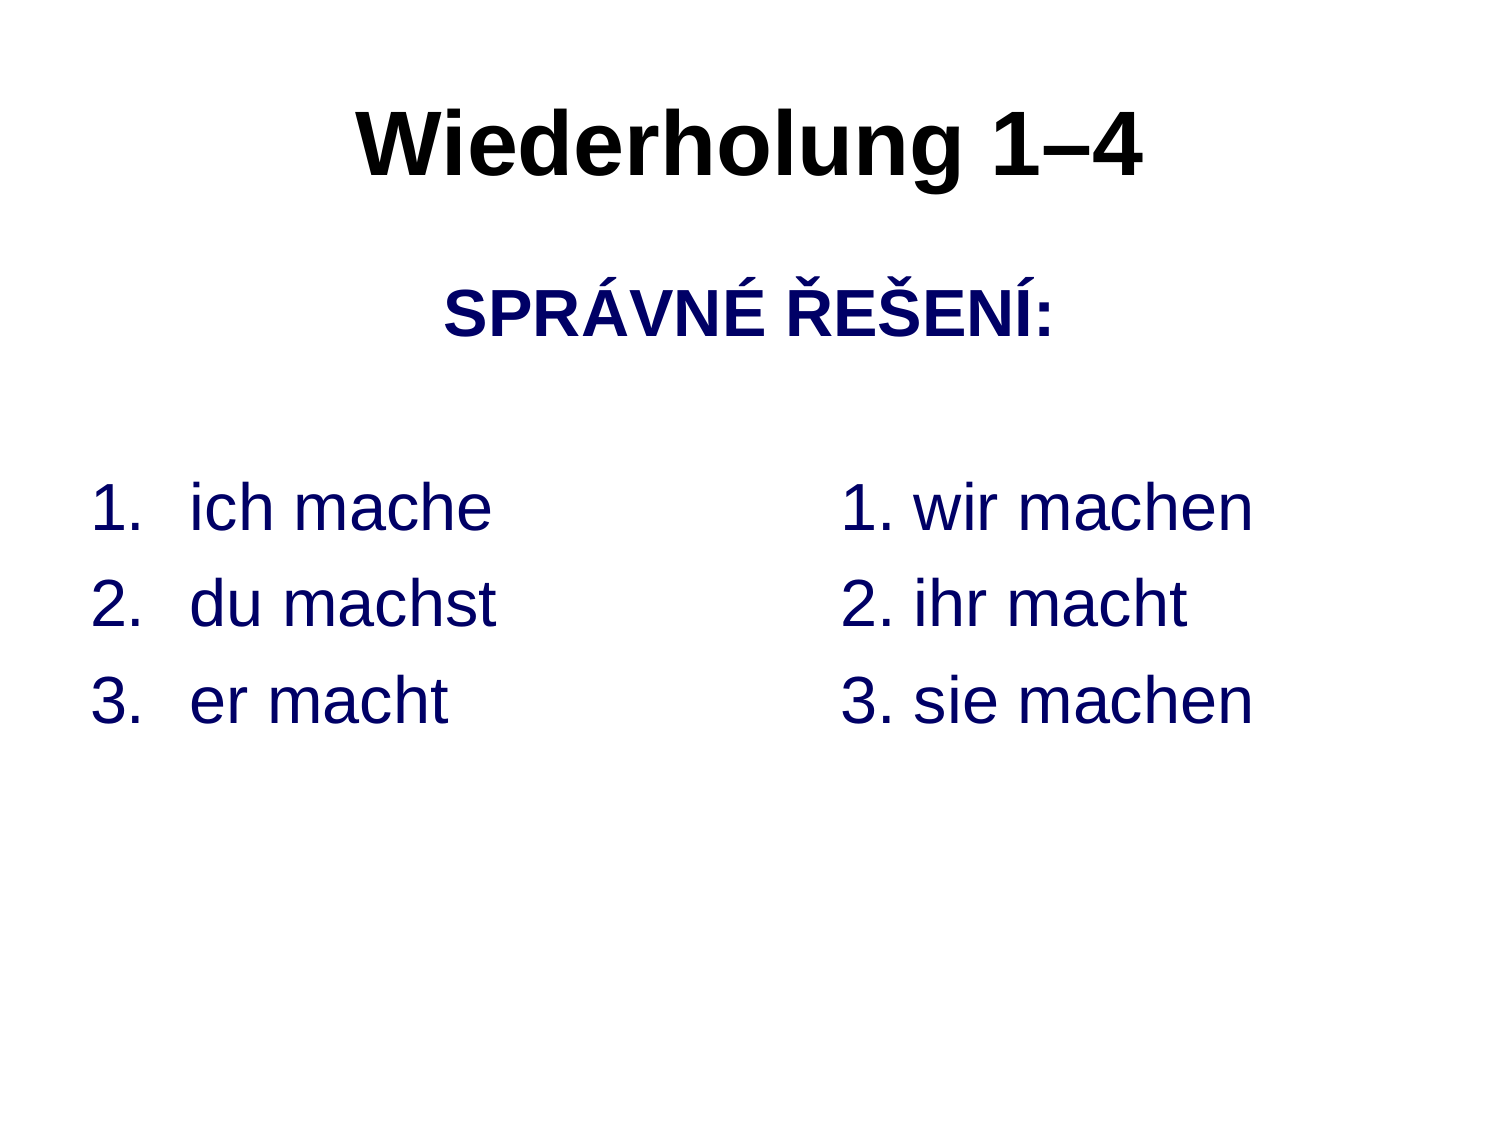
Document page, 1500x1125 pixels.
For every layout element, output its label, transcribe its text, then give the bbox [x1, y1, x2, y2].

title Wiederholung 1–4 [75, 45, 1426, 233]
list SPRÁVNÉ ŘEŠENÍ: 1. ich mache 1. wir machen 2. du machst 2. ihr macht 3. er macht 3. sie machen [75, 262, 1426, 1007]
